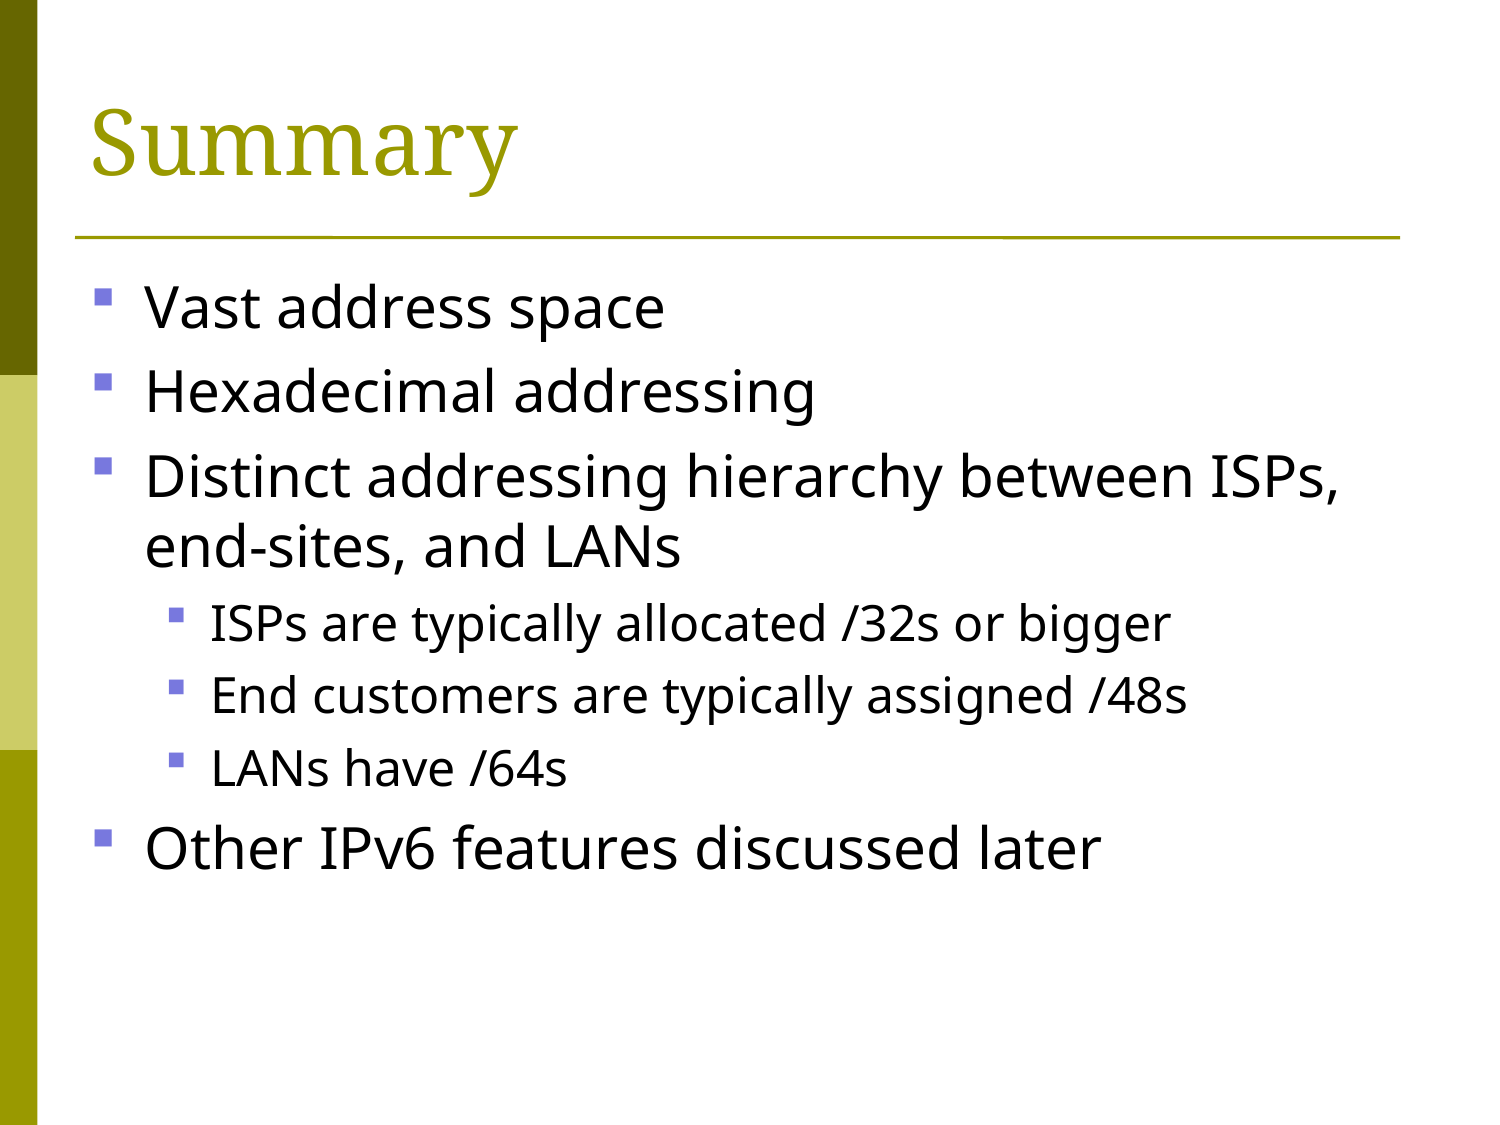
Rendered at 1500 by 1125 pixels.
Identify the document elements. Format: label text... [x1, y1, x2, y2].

text_box Vast address space Hexadecimal addressing Distinct addressing hierarchy between ISPs, end-sites, and LANs ISPs are typically allocated /32s or bigger End customers are typically assigned /48s LANs have /64s Other IPv6 features discussed later [75, 262, 1426, 1006]
text_box Summary [75, 45, 1426, 233]
